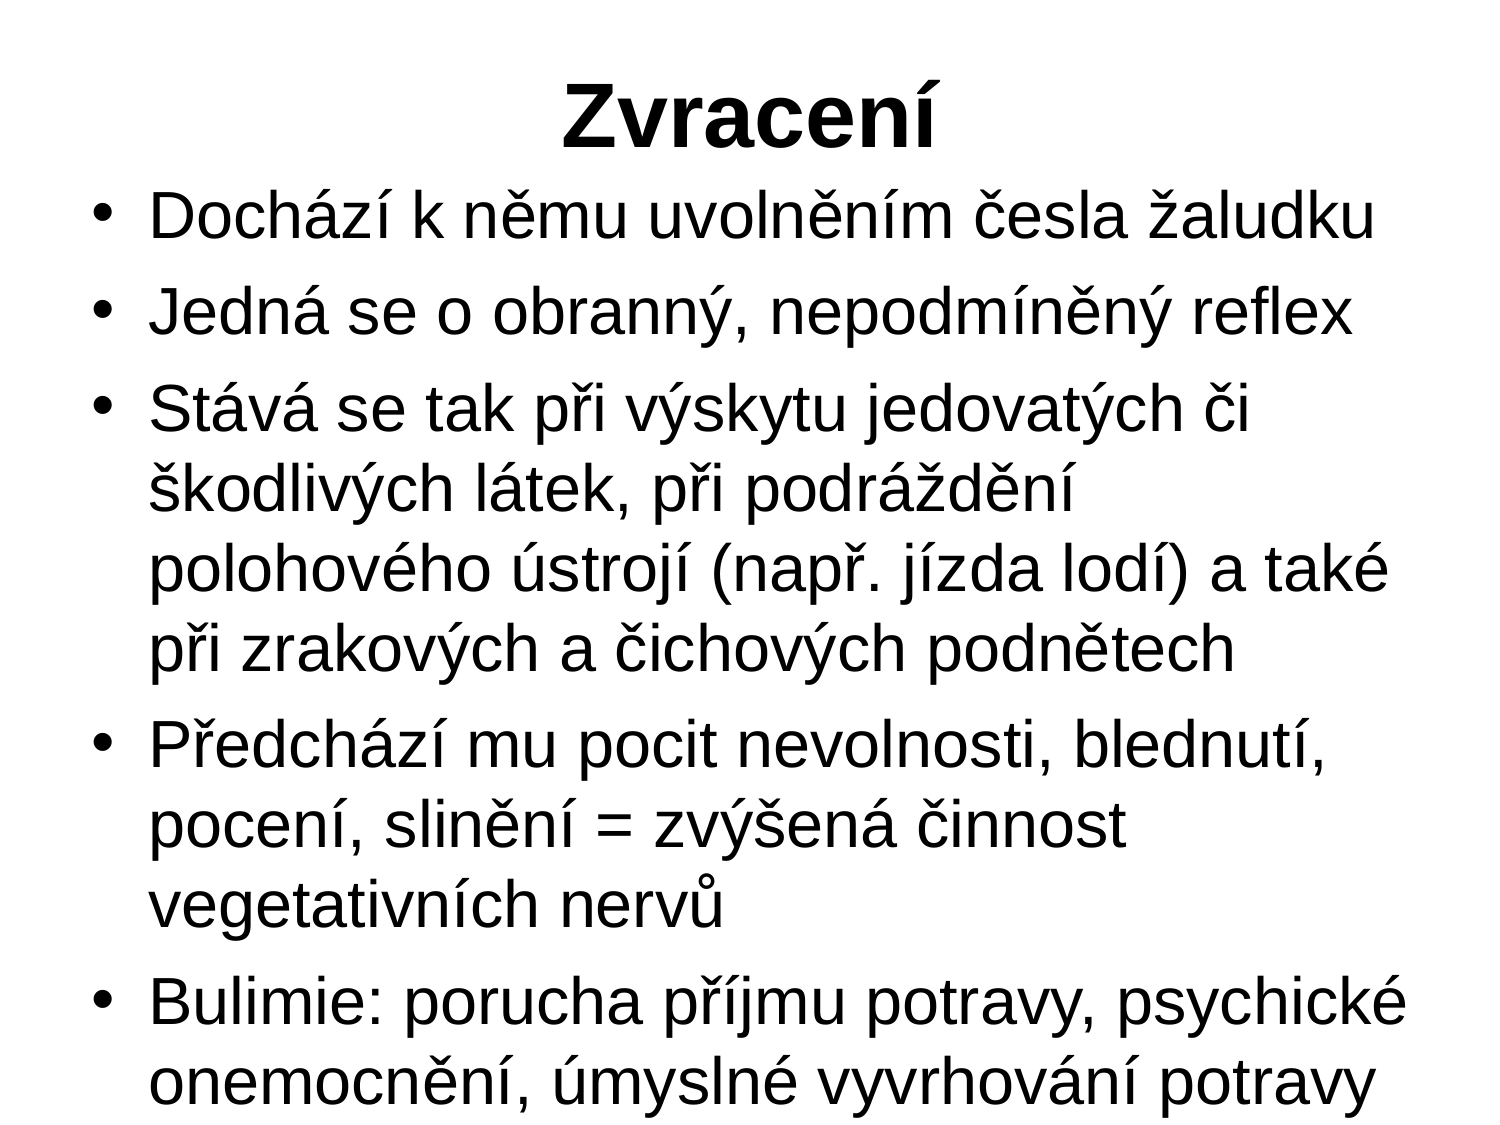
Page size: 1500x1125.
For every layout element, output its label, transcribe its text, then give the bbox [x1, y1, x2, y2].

list Dochází k němu uvolněním česla žaludku Jedná se o obranný, nepodmíněný reflex Stává se tak při výskytu jedovatých či škodlivých látek, při podráždění polohového ústrojí (např. jízda lodí) a také při zrakových a čichových podnětech Předchází mu pocit nevolnosti, blednutí, pocení, slinění = zvýšená činnost vegetativních nervů Bulimie: porucha příjmu potravy, psychické onemocnění, úmyslné vyvrhování potravy [76, 164, 1427, 1125]
title Zvracení [75, 45, 1426, 176]
